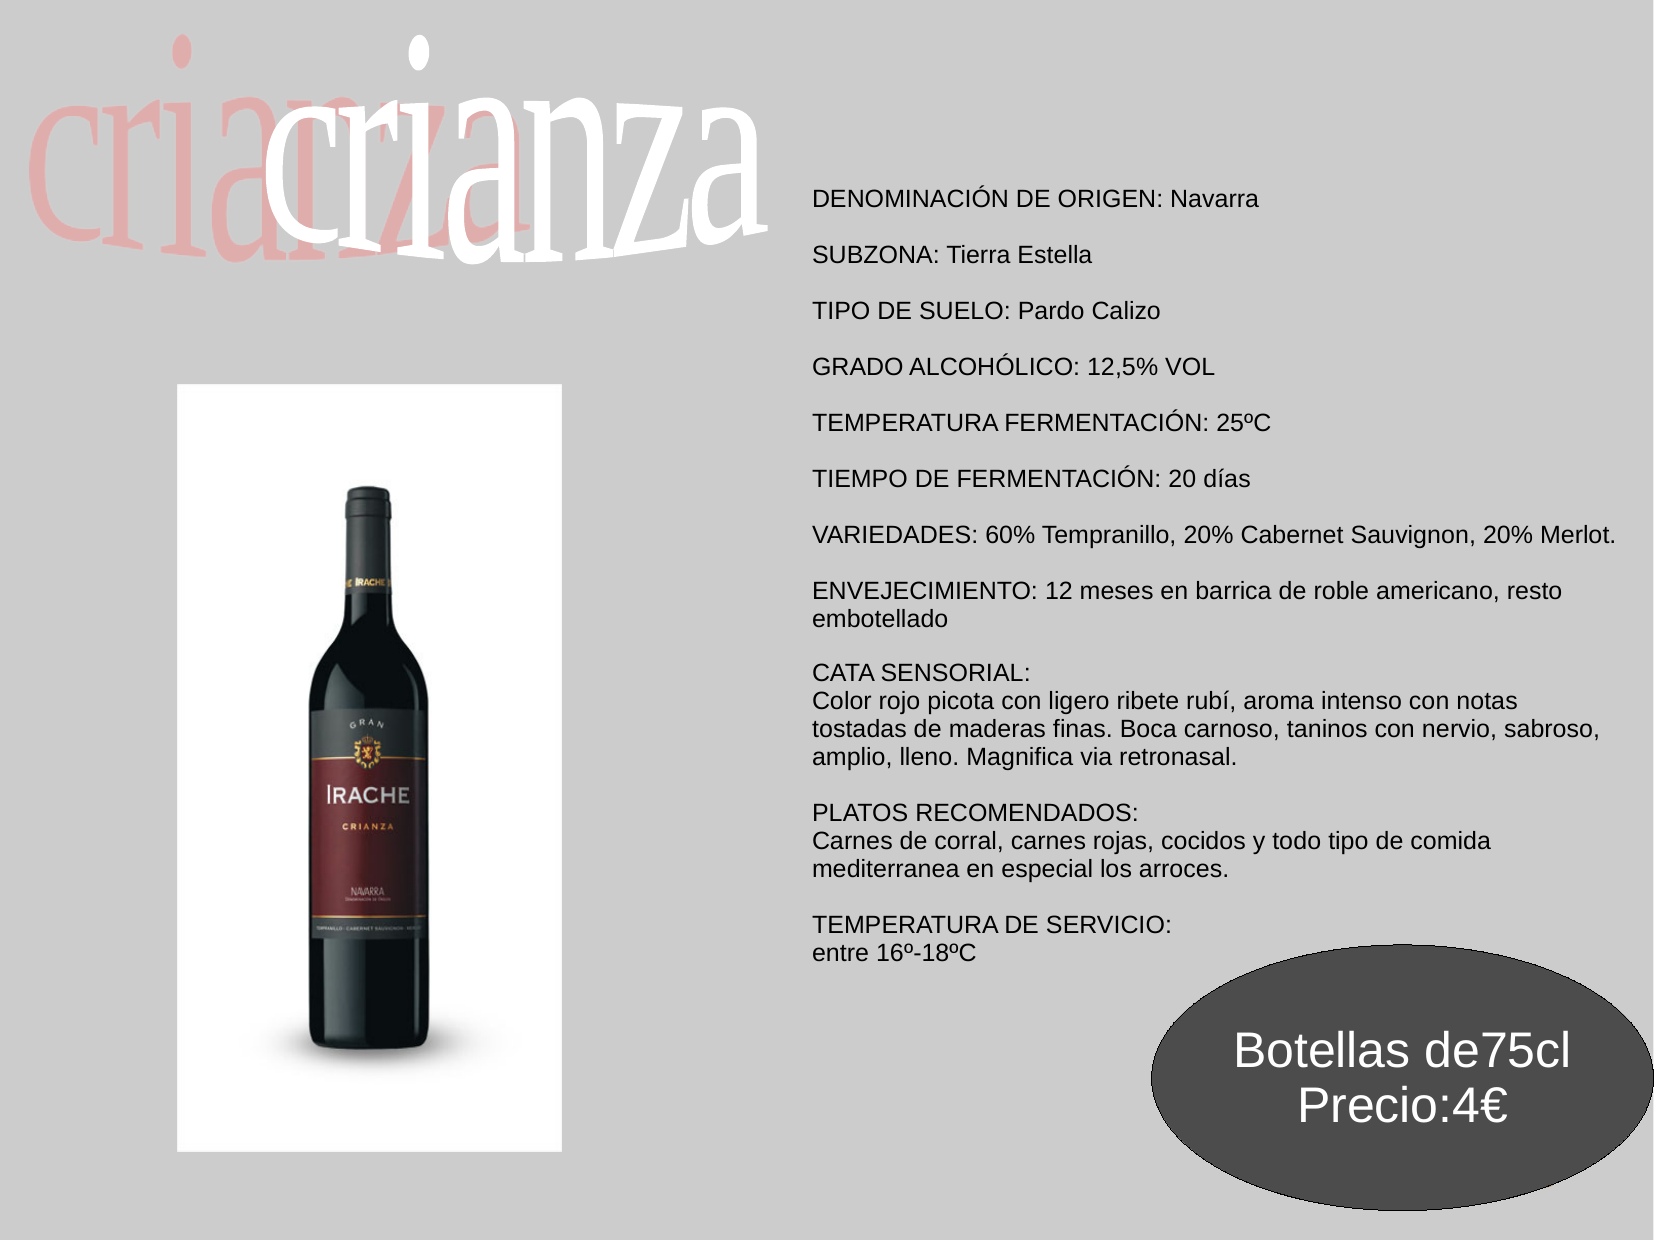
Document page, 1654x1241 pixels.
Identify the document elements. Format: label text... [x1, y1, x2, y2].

text_box crianza [265, 99, 398, 253]
text_box crianza [408, 34, 430, 71]
text_box Botellas de75cl Precio:4€ [1151, 975, 1654, 1211]
text_box DENOMINACIÓN DE ORIGEN: Navarra SUBZONA: Tierra Estella TIPO DE SUELO: Pardo Calizo GRADO ALCOHÓLICO: 12,5% VOL TEMPERATURA FERMENTACIÓN: 25ºC TIEMPO DE FERMENTACIÓN: 20 días VARIEDADES: 60% Tempranillo, 20% Cabernet Sauvignon, 20% Merlot. ENVEJECIMIENTO: 12 meses en barrica de roble americano, resto embotellado [797, 177, 1654, 640]
text_box crianza [691, 107, 768, 245]
text_box crianza [448, 97, 689, 265]
picture [177, 384, 562, 1152]
text_box crianza [397, 102, 444, 260]
text_box CATA SENSORIAL: Color rojo picota con ligero ribete rubí, aroma intenso con notas tostadas de maderas finas. Boca carnoso, taninos con nervio, sabroso, amplio, lleno. Magnifica via retronasal. PLATOS RECOMENDADOS: Carnes de corral, carnes rojas, cocidos y todo tipo de comida mediterranea en especial los arroces. TEMPERATURA DE SERVICIO: entre 16º-18ºC [797, 651, 1625, 975]
